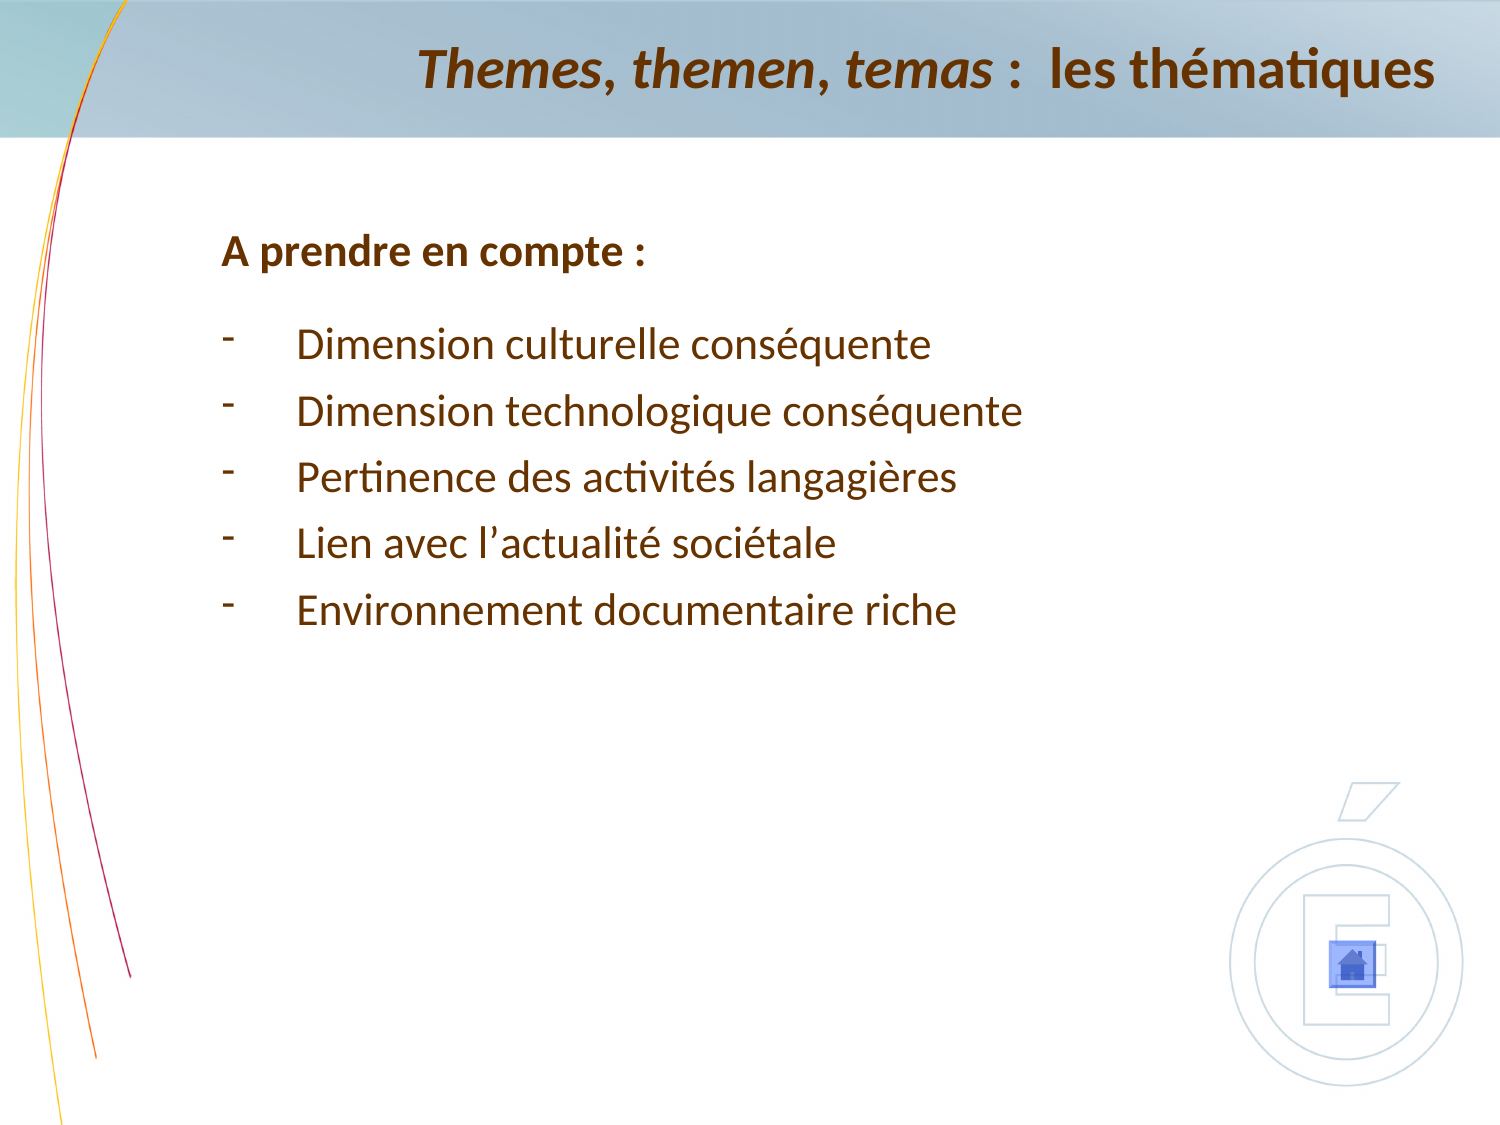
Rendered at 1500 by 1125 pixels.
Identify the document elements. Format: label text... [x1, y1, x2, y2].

picture [0, 0, 1500, 1125]
text_box [1329, 940, 1377, 989]
list A prendre en compte : Dimension culturelle conséquente Dimension technologique conséquente Pertinence des activités langagières Lien avec l’actualité sociétale Environnement documentaire riche [206, 212, 1447, 1004]
title Themes, themen, temas : les thématiques [41, 0, 1451, 160]
